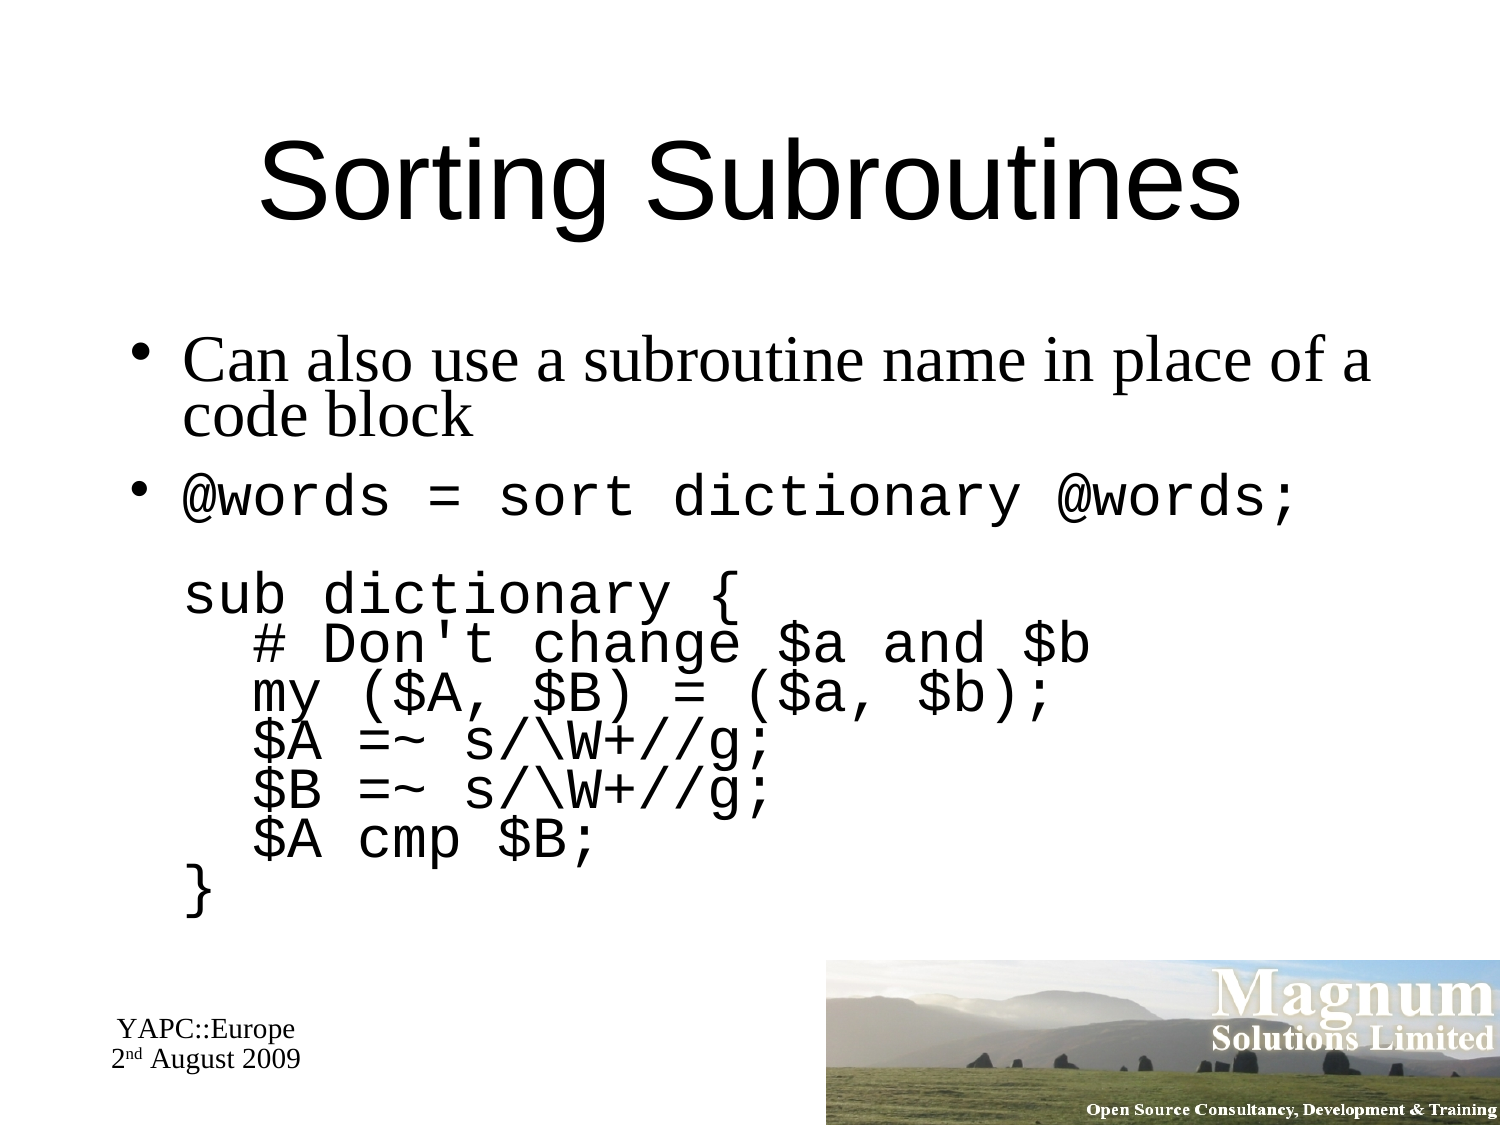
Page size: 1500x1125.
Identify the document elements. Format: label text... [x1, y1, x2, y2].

picture [826, 960, 1500, 1125]
title Sorting Subroutines [112, 62, 1388, 250]
list Can also use a subroutine name in place of a code block @words = sort dictionary @words; sub dictionary { # Don't change $a and $b my ($A, $B) = ($a, $b); $A =~ s/\W+//g; $B =~ s/\W+//g; $A cmp $B; } [112, 337, 1388, 936]
